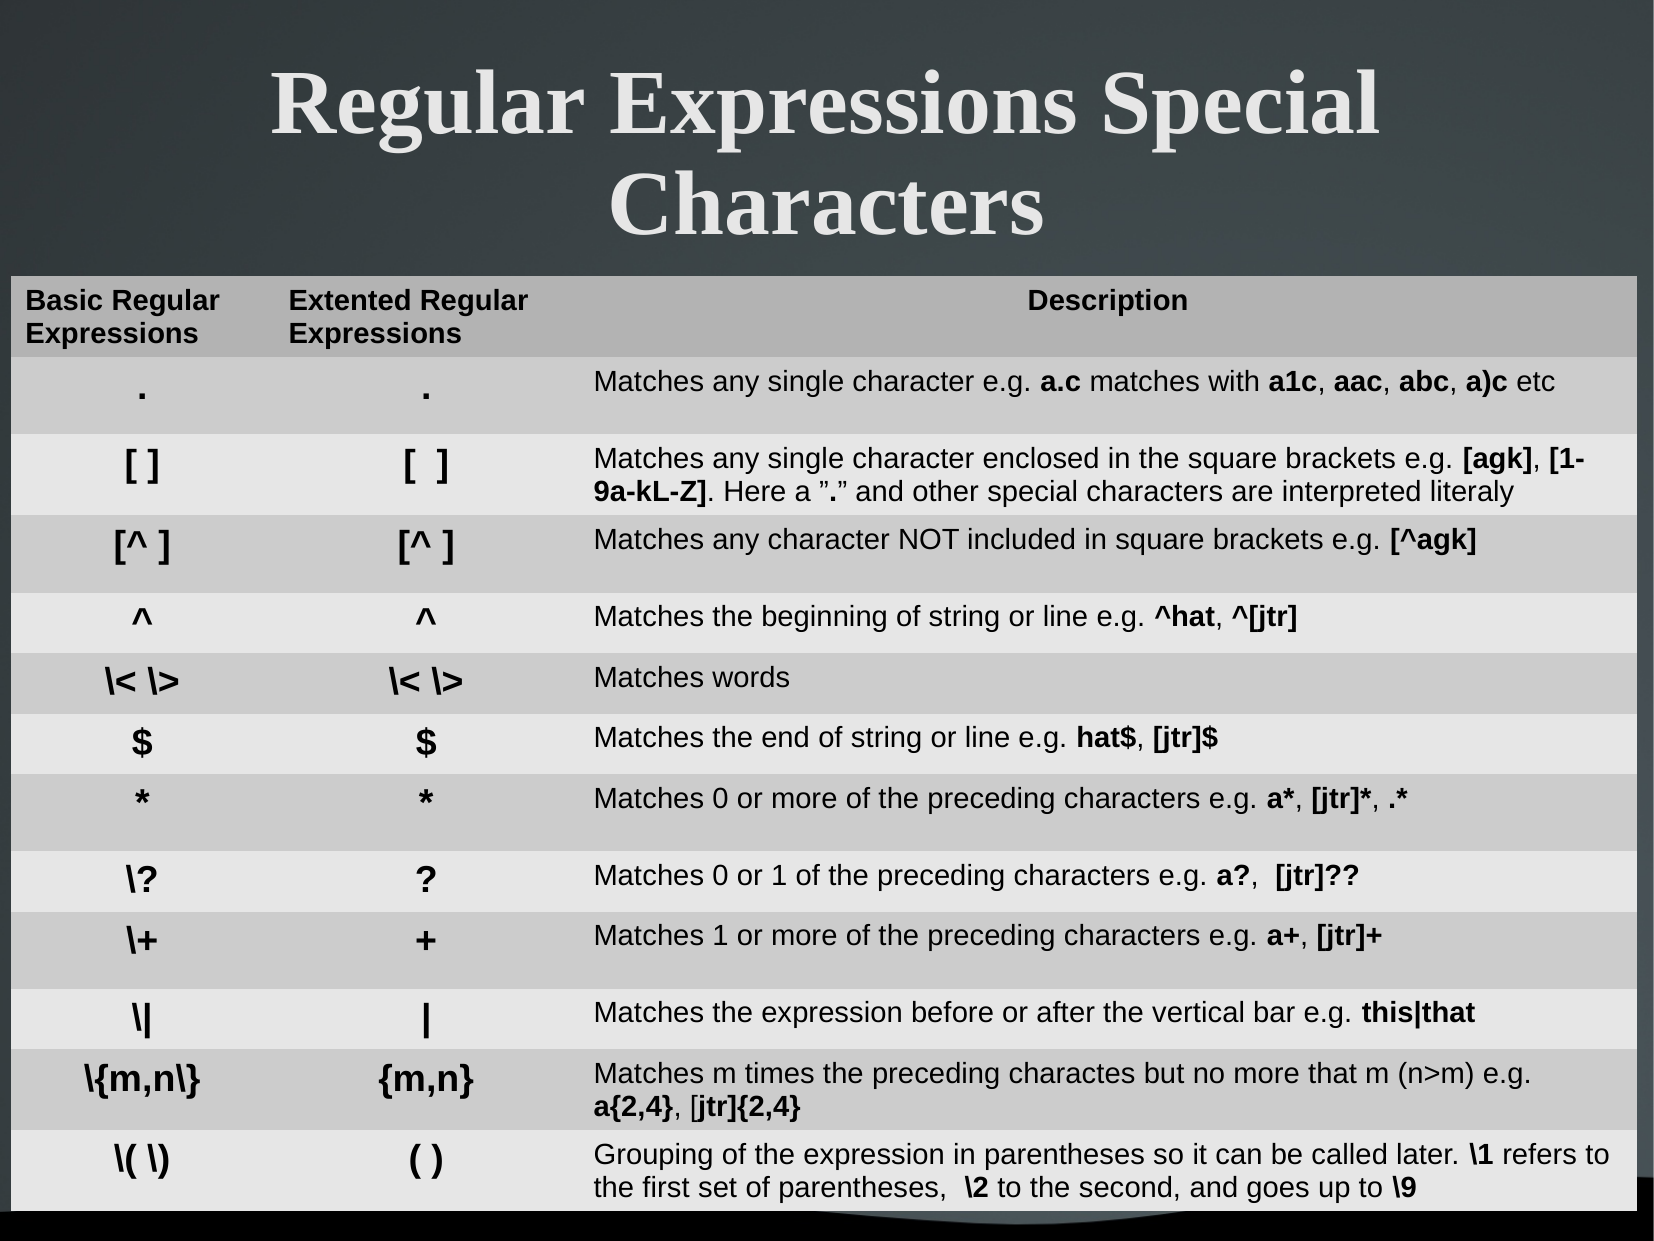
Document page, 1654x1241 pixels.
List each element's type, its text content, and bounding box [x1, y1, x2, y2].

table_cell Matches 0 or more of the preceding characters e.g. a*, [jtr]*, .* [579, 774, 1637, 851]
table_header Extented Regular Expressions [274, 276, 579, 357]
table_cell \< \> [274, 653, 579, 714]
table_cell * [11, 774, 274, 851]
table_cell Matches any single character e.g. a.c matches with a1c, aac, abc, a)c etc [579, 357, 1637, 434]
table_cell [^ ] [274, 515, 579, 593]
table_header Description [579, 276, 1637, 357]
table_cell Matches words [579, 653, 1637, 714]
table_cell \{m,n\} [11, 1049, 274, 1130]
table_cell Matches m times the preceding charactes but no more that m (n>m) e.g. a{2,4}, [jtr]{2,4} [579, 1049, 1637, 1130]
table_cell * [274, 774, 579, 851]
table_cell Matches the beginning of string or line e.g. ^hat, ^[jtr] [579, 593, 1637, 653]
table_cell $ [274, 714, 579, 774]
table_cell + [274, 912, 579, 989]
table_cell \+ [11, 912, 274, 989]
table_cell ? [274, 851, 579, 912]
table_cell . [11, 357, 274, 434]
table_cell | [274, 989, 579, 1049]
table_cell \| [11, 989, 274, 1049]
table_cell Matches any single character enclosed in the square brackets e.g. [agk], [1-9a-kL-Z]. Here a ”.” and other special characters are interpreted literaly [579, 434, 1637, 515]
table_cell ( ) [274, 1130, 579, 1211]
table_cell Matches any character NOT included in square brackets e.g. [^agk] [579, 515, 1637, 593]
table_cell {m,n} [274, 1049, 579, 1130]
table_cell [^ ] [11, 515, 274, 593]
title Regular Expressions Special Characters [82, 33, 1571, 273]
table_cell Matches 0 or 1 of the preceding characters e.g. a?, [jtr]?? [579, 851, 1637, 912]
table_cell Matches the end of string or line e.g. hat$, [jtr]$ [579, 714, 1637, 774]
table_cell [ ] [11, 434, 274, 515]
picture [0, 0, 1654, 1241]
table_cell ^ [274, 593, 579, 653]
table_cell \< \> [11, 653, 274, 714]
table_cell ^ [11, 593, 274, 653]
table_cell Matches the expression before or after the vertical bar e.g. this|that [579, 989, 1637, 1049]
table_header Basic Regular Expressions [11, 276, 274, 357]
table_cell . [274, 357, 579, 434]
table_cell $ [11, 714, 274, 774]
table_cell [ ] [274, 434, 579, 515]
table_cell \( \) [11, 1130, 274, 1211]
table_cell Grouping of the expression in parentheses so it can be called later. \1 refers to the first set of parentheses, \2 to the second, and goes up to \9 [579, 1130, 1637, 1211]
table_cell Matches 1 or more of the preceding characters e.g. a+, [jtr]+ [579, 912, 1637, 989]
table_cell \? [11, 851, 274, 912]
